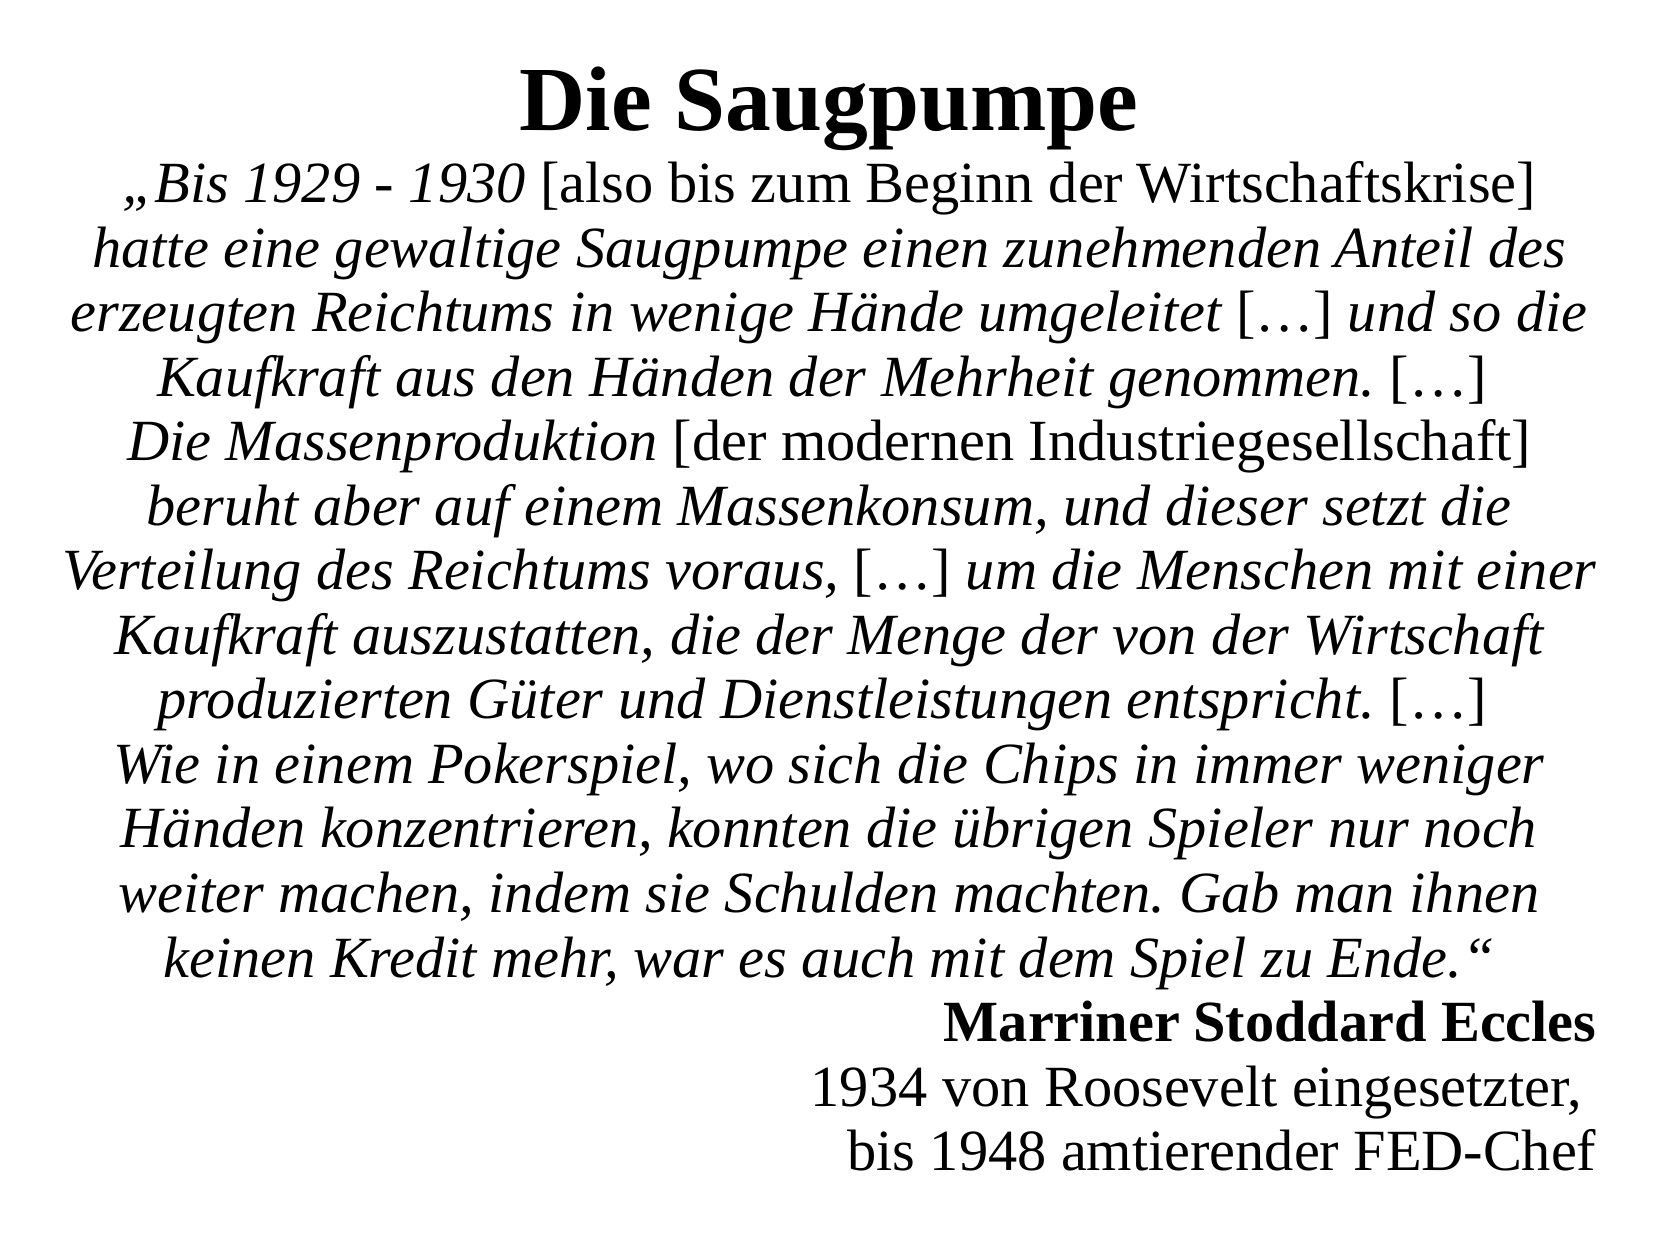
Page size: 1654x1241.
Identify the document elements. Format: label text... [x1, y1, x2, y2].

text_box Die Saugpumpe „Bis 1929 - 1930 [also bis zum Beginn der Wirtschaftskrise] hatte eine gewaltige Saugpumpe einen zunehmenden Anteil des erzeugten Reichtums in wenige Hände umgeleitet […] und so die Kaufkraft aus den Händen der Mehrheit genommen. […] Die Massenproduktion [der modernen Industriegesellschaft] beruht aber auf einem Massenkonsum, und dieser setzt die Verteilung des Reichtums voraus, […] um die Menschen mit einer Kaufkraft auszustatten, die der Menge der von der Wirtschaft produzierten Güter und Dienstleistungen entspricht. […] Wie in einem Pokerspiel, wo sich die Chips in immer weniger Händen konzentrieren, konnten die übrigen Spieler nur noch weiter machen, indem sie Schulden machten. Gab man ihnen keinen Kredit mehr, war es auch mit dem Spiel zu Ende.“ Marriner Stoddard Eccles 1934 von Roosevelt eingesetzter, bis 1948 amtierender FED-Chef [47, 41, 1614, 1195]
